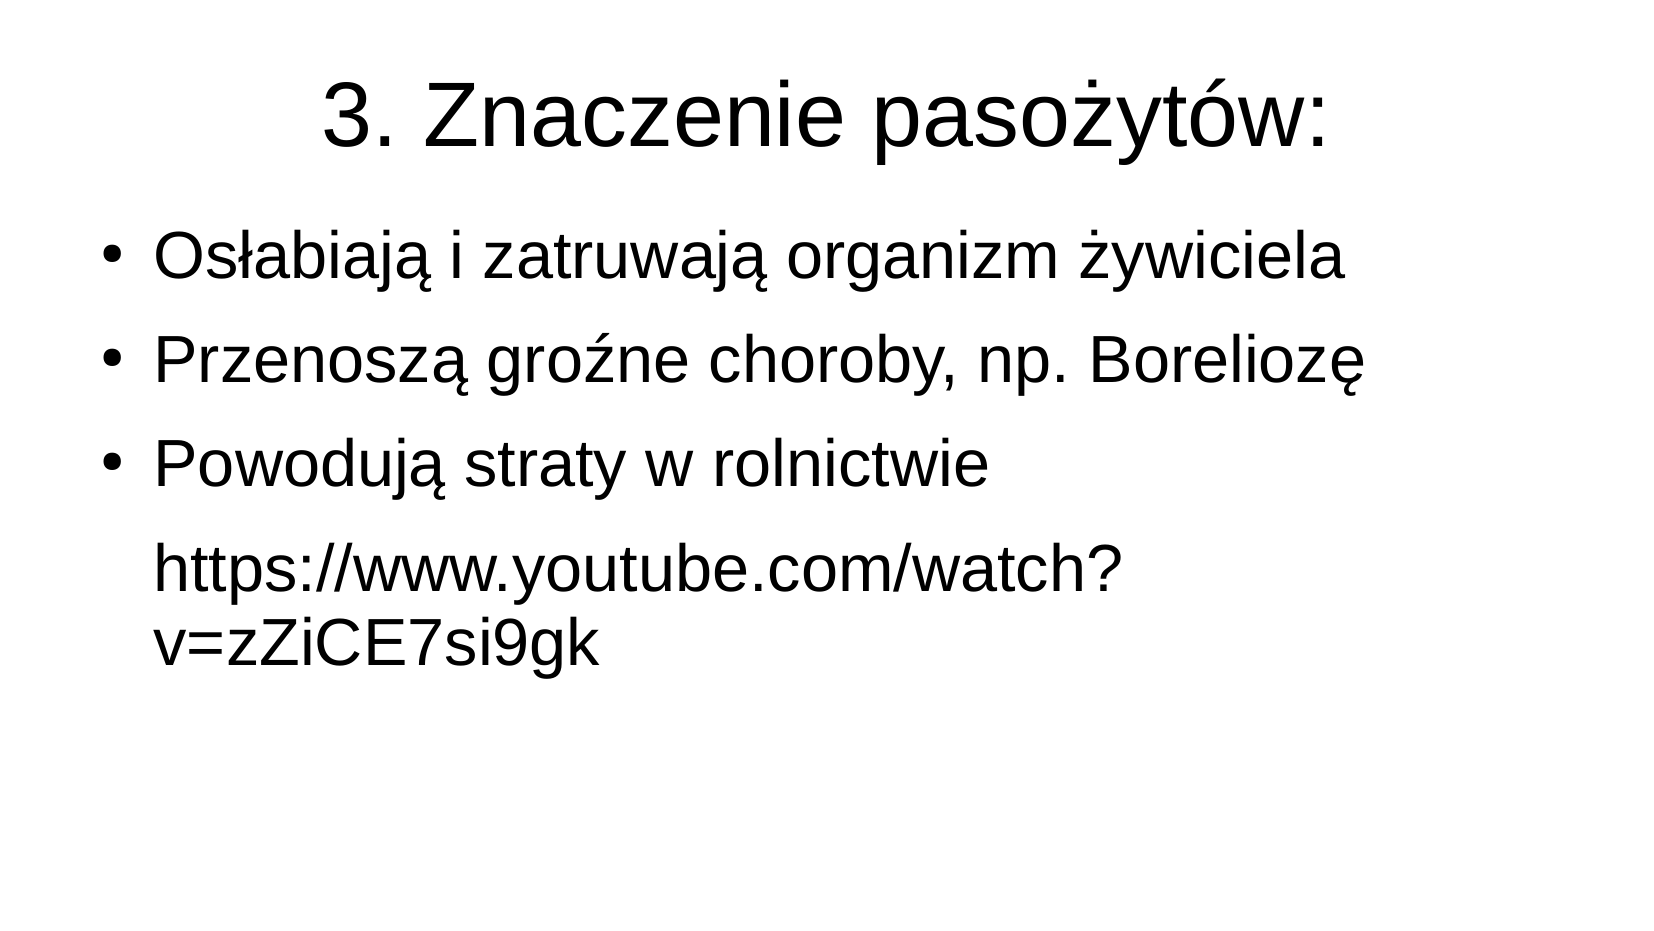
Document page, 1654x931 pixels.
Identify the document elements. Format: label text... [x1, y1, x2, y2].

title 3. Znaczenie pasożytów: [82, 37, 1571, 193]
list Osłabiają i zatruwają organizm żywiciela Przenoszą groźne choroby, np. Boreliozę Powodują straty w rolnictwie https://www.youtube.com/watch?v=zZiCE7si9gk [82, 217, 1571, 758]
